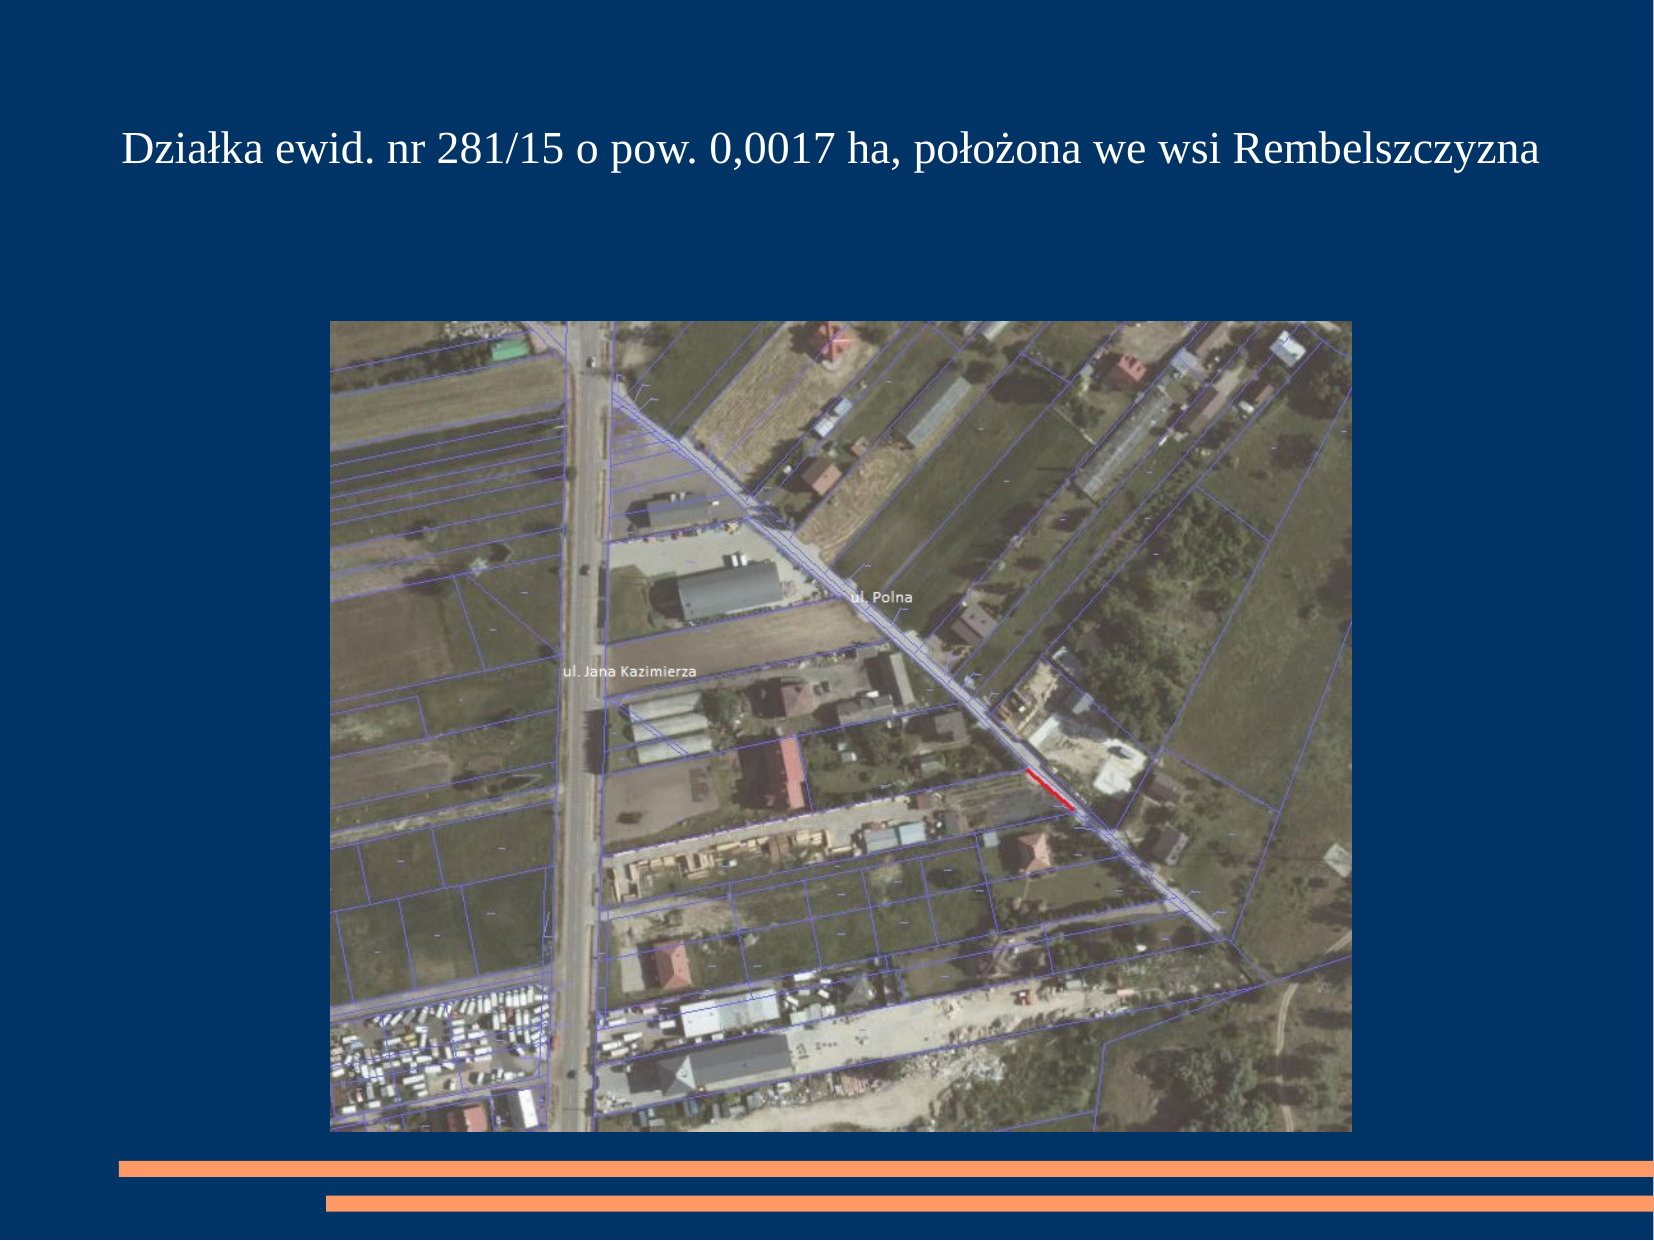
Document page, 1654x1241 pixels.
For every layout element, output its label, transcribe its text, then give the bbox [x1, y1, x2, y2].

title Działka ewid. nr 281/15 o pow. 0,0017 ha, położona we wsi Rembelszczyzna [121, 46, 1565, 254]
picture [330, 321, 1352, 1132]
